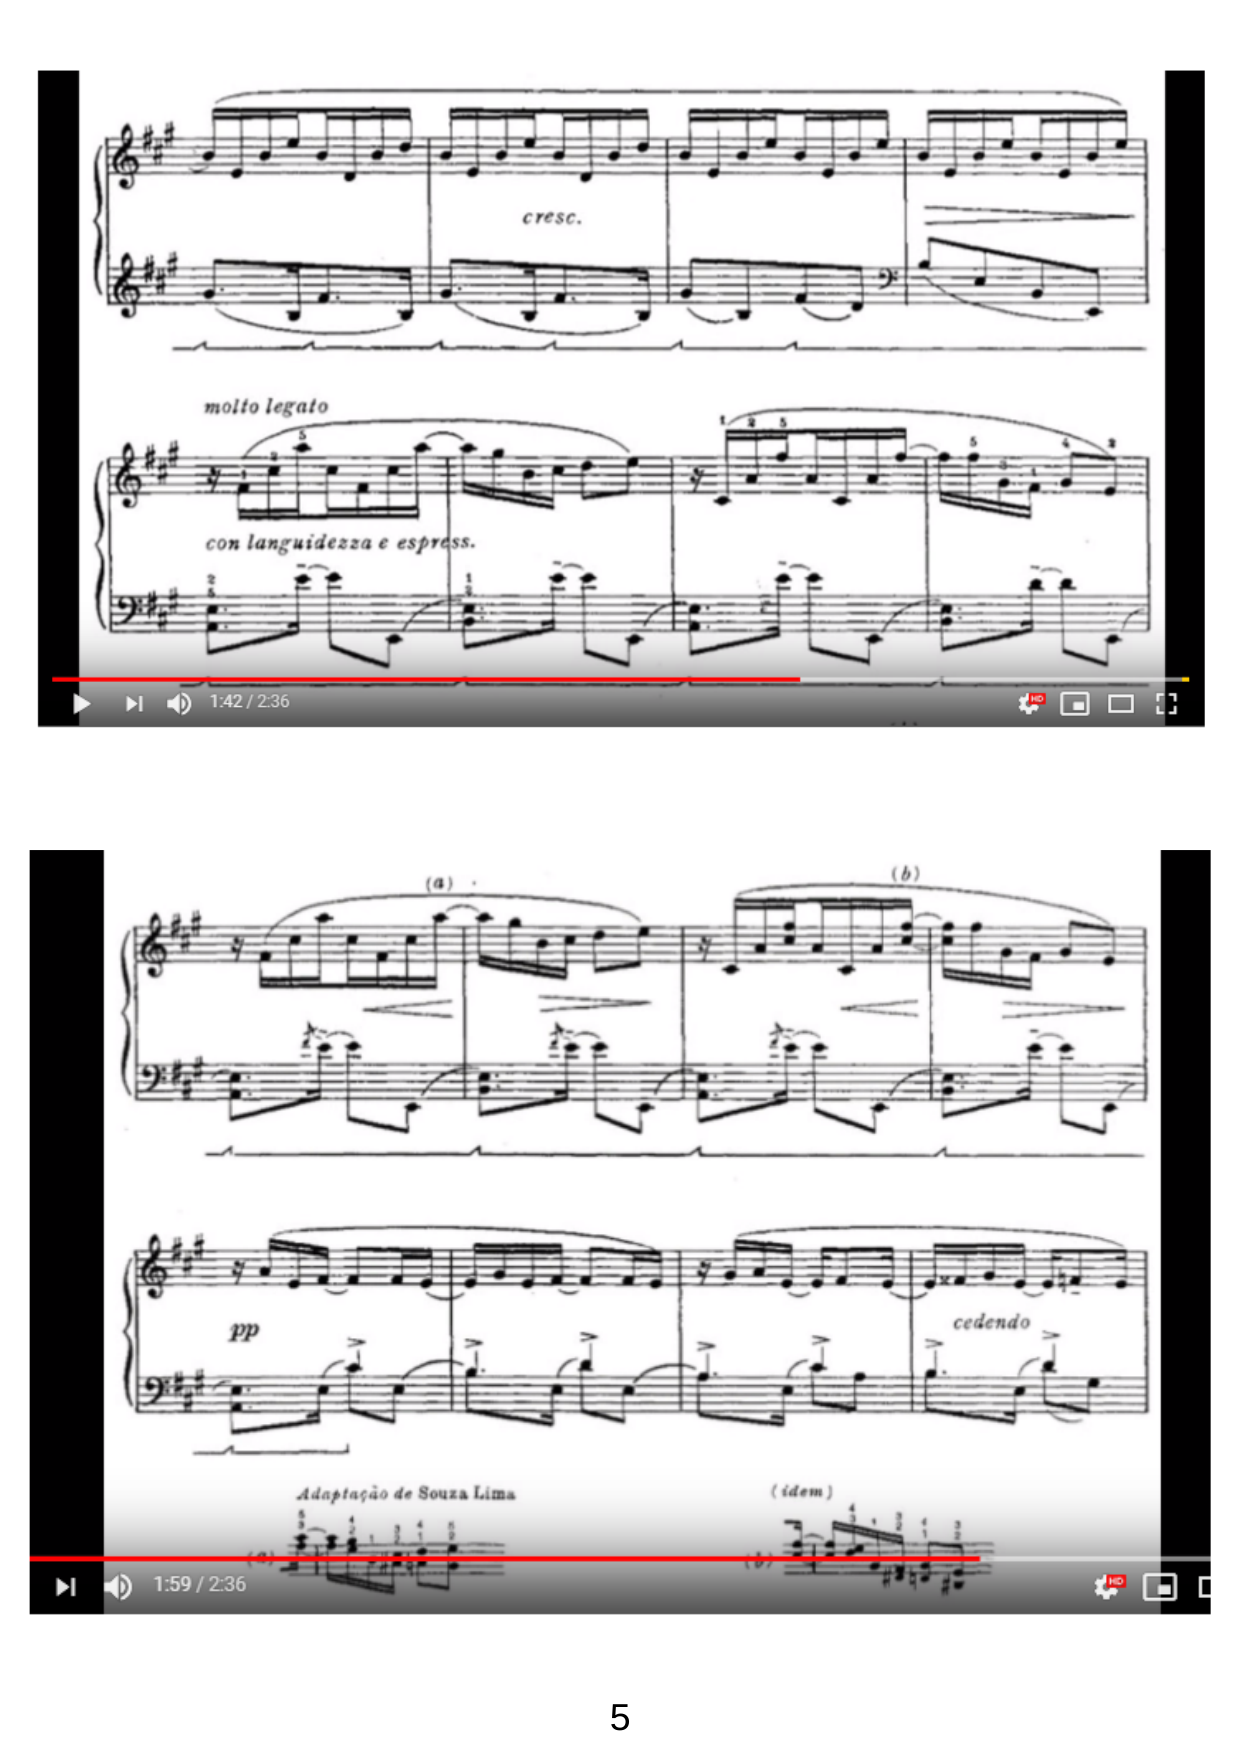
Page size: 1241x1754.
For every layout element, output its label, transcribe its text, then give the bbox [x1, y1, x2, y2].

picture [29, 70, 1211, 735]
text_box 5 [0, 1688, 1241, 1746]
picture [29, 850, 1211, 1624]
